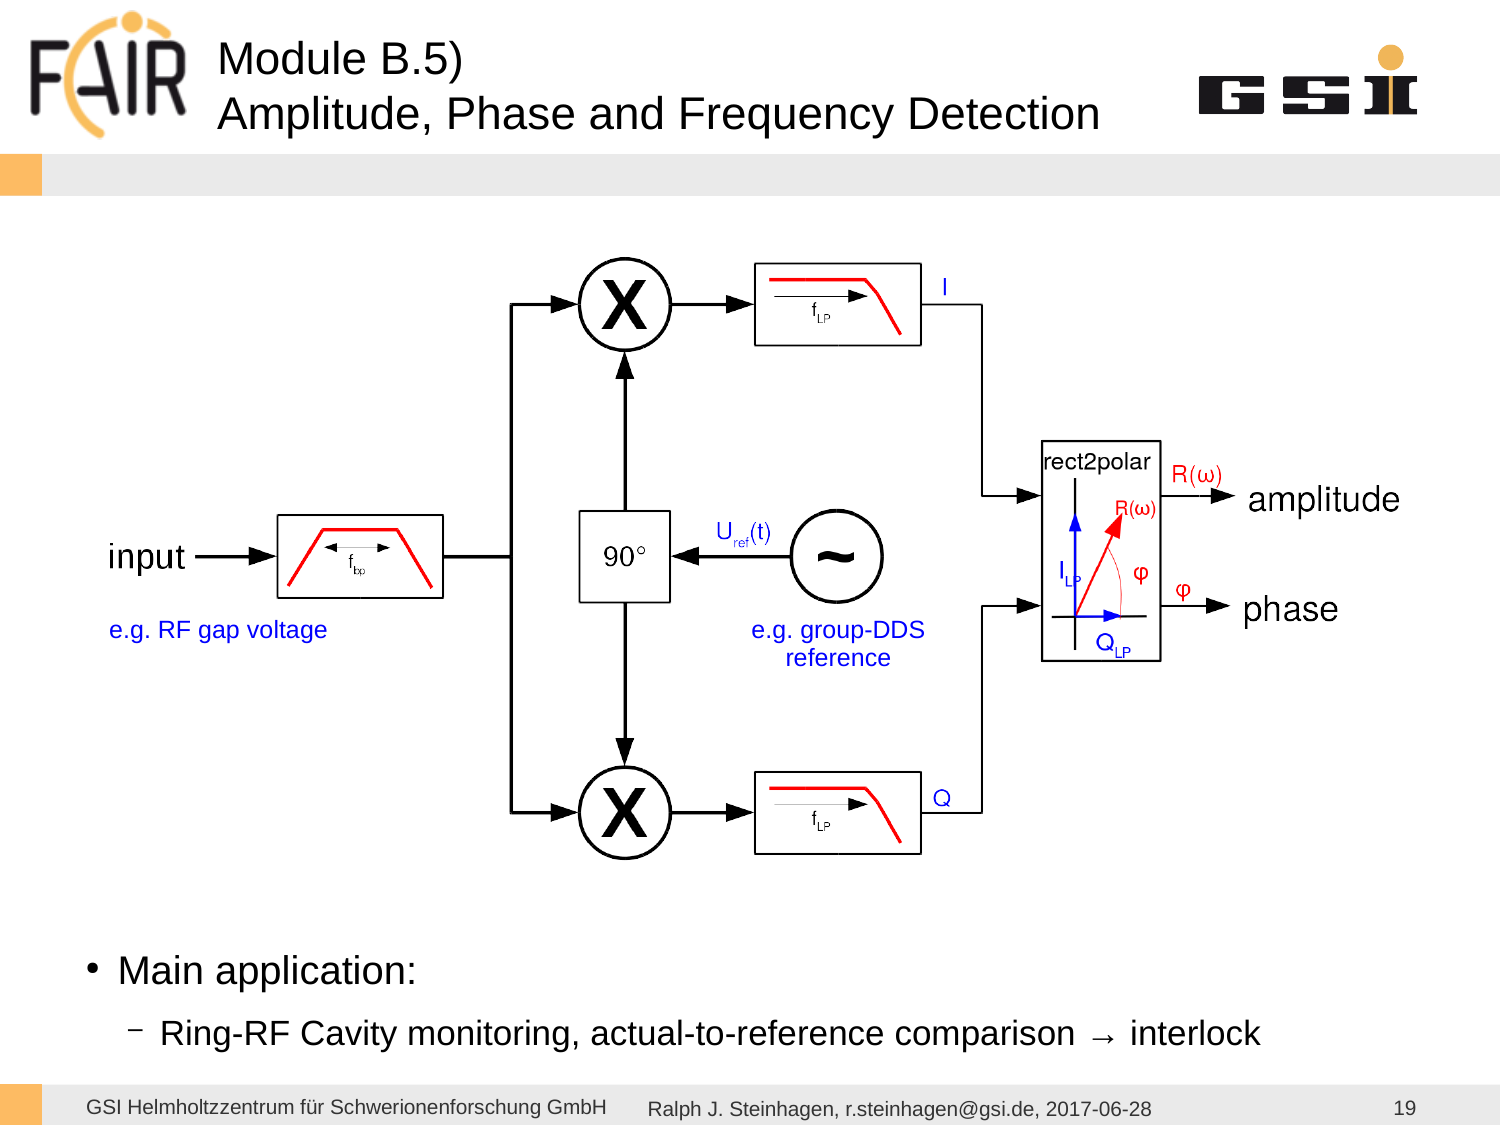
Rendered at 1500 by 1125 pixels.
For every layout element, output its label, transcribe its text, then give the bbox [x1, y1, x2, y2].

title Module B.5) Amplitude, Phase and Frequency Detection [217, 20, 1180, 147]
text_box e.g. group-DDS reference [690, 608, 987, 708]
list Main application: Ring-RF Cavity monitoring, actual-to-reference comparison → interlock [75, 944, 1425, 1054]
picture [30, 9, 187, 141]
text_box e.g. RF gap voltage [94, 608, 461, 668]
picture [1197, 42, 1419, 117]
picture [78, 236, 1421, 874]
